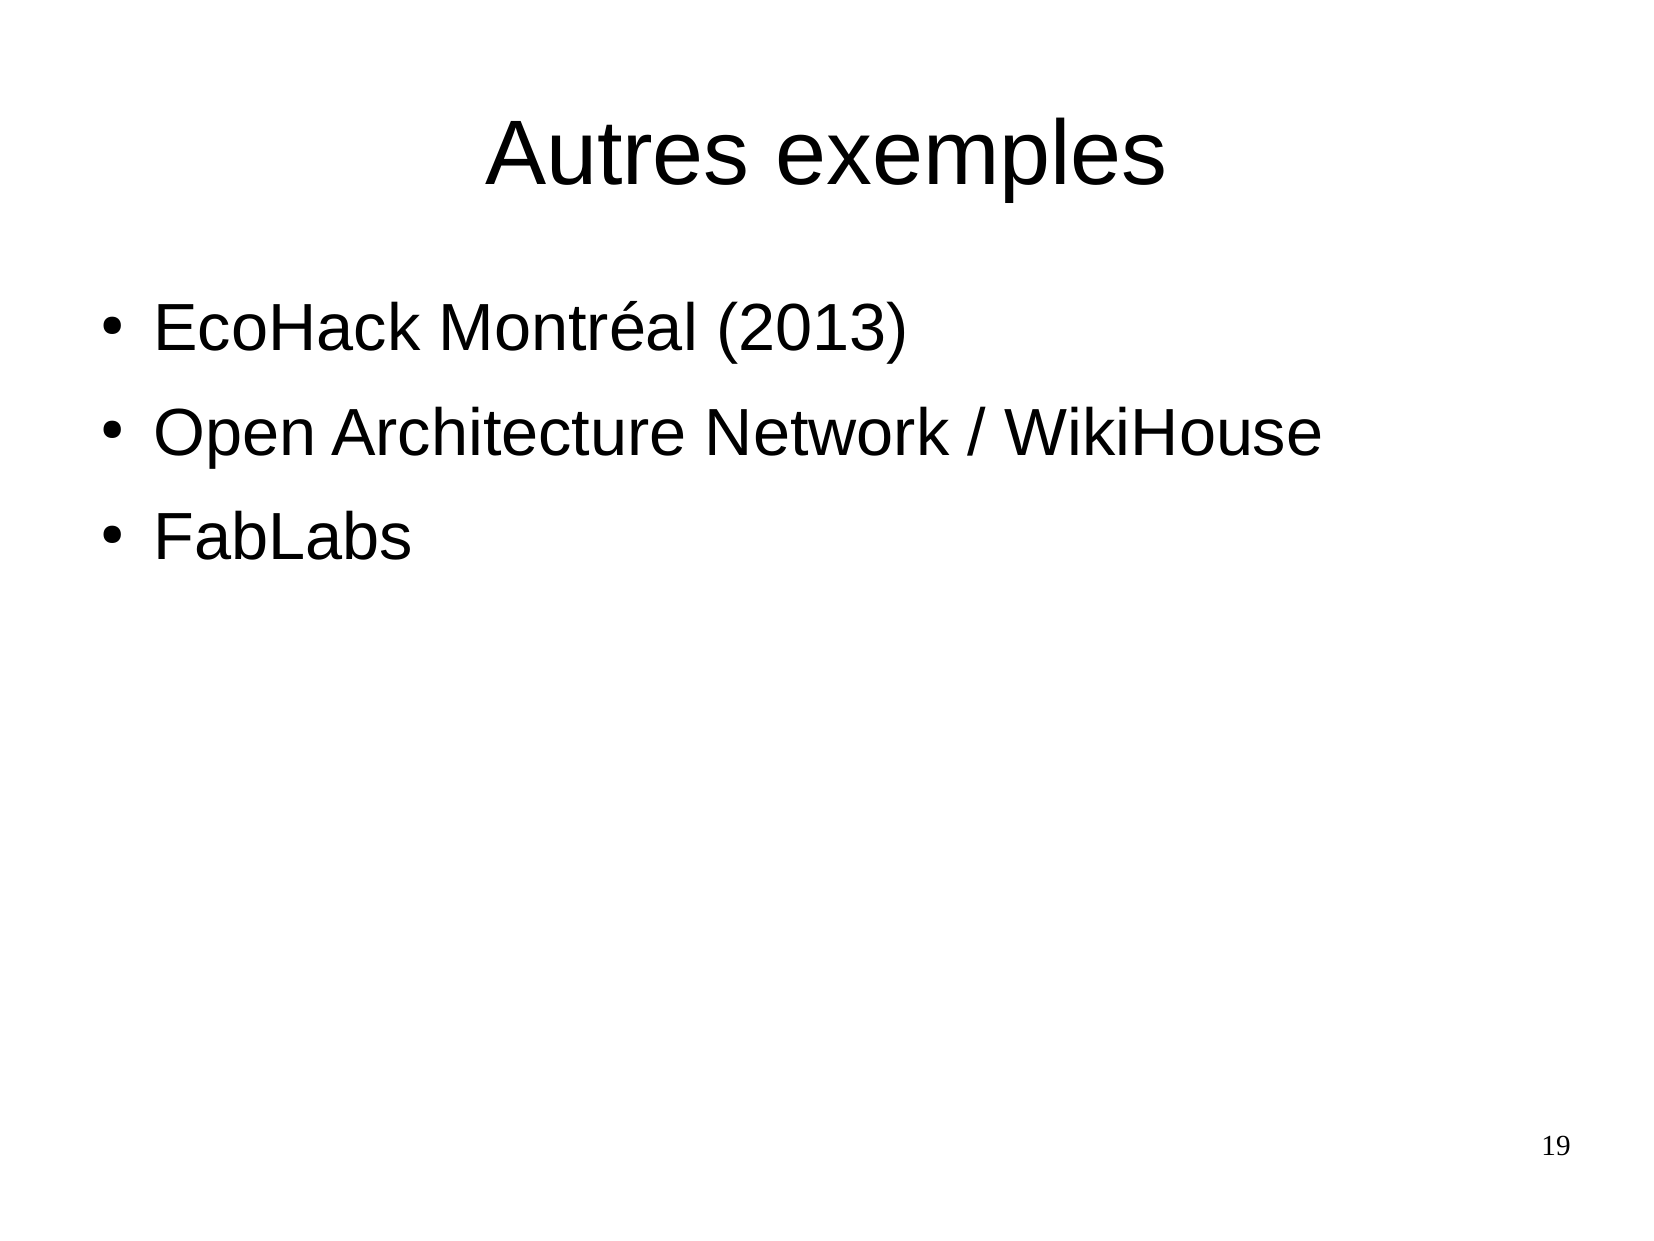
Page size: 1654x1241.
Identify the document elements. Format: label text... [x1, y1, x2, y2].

title Autres exemples [82, 49, 1571, 257]
list EcoHack Montréal (2013) Open Architecture Network / WikiHouse FabLabs [82, 290, 1538, 1010]
